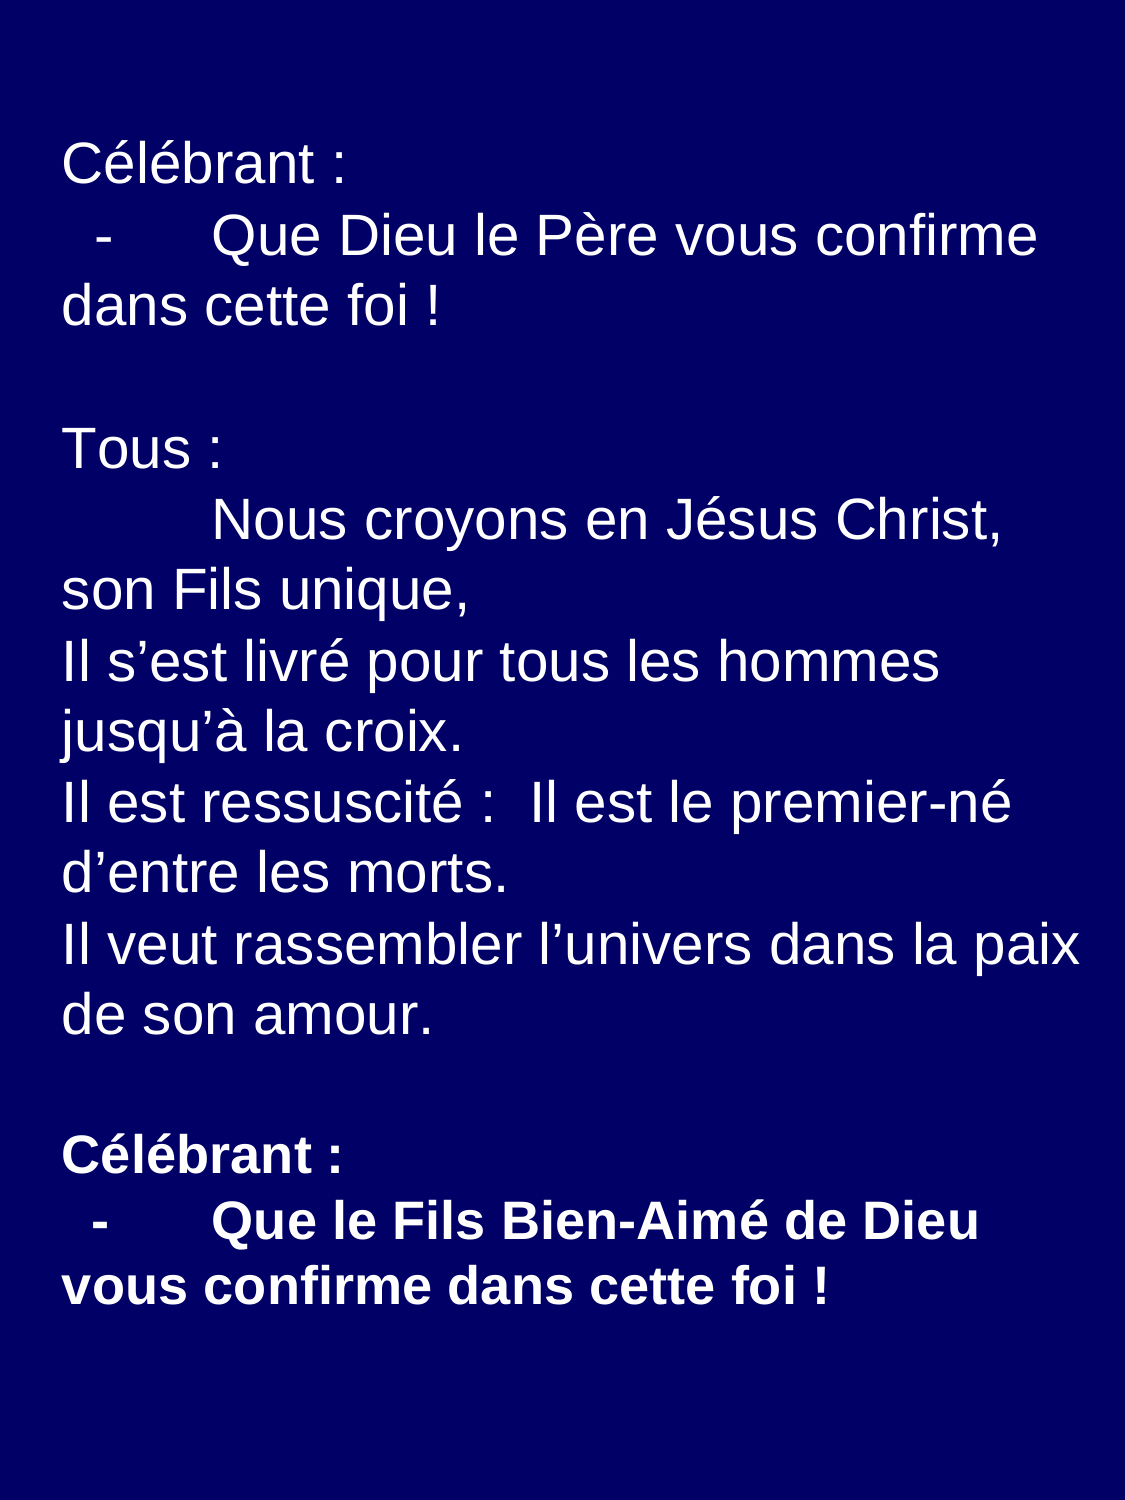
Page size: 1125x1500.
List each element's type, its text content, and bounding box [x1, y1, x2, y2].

text_box Célébrant : - Que Dieu le Père vous confirme dans cette foi ! Tous : Nous croyons en Jésus Christ, son Fils unique, Il s’est livré pour tous les hommes jusqu’à la croix. Il est ressuscité : Il est le premier-né d’entre les morts. Il veut rassembler l’univers dans la paix de son amour. Célébrant : - Que le Fils Bien-Aimé de Dieu vous confirme dans cette foi ! [47, 118, 1099, 1134]
